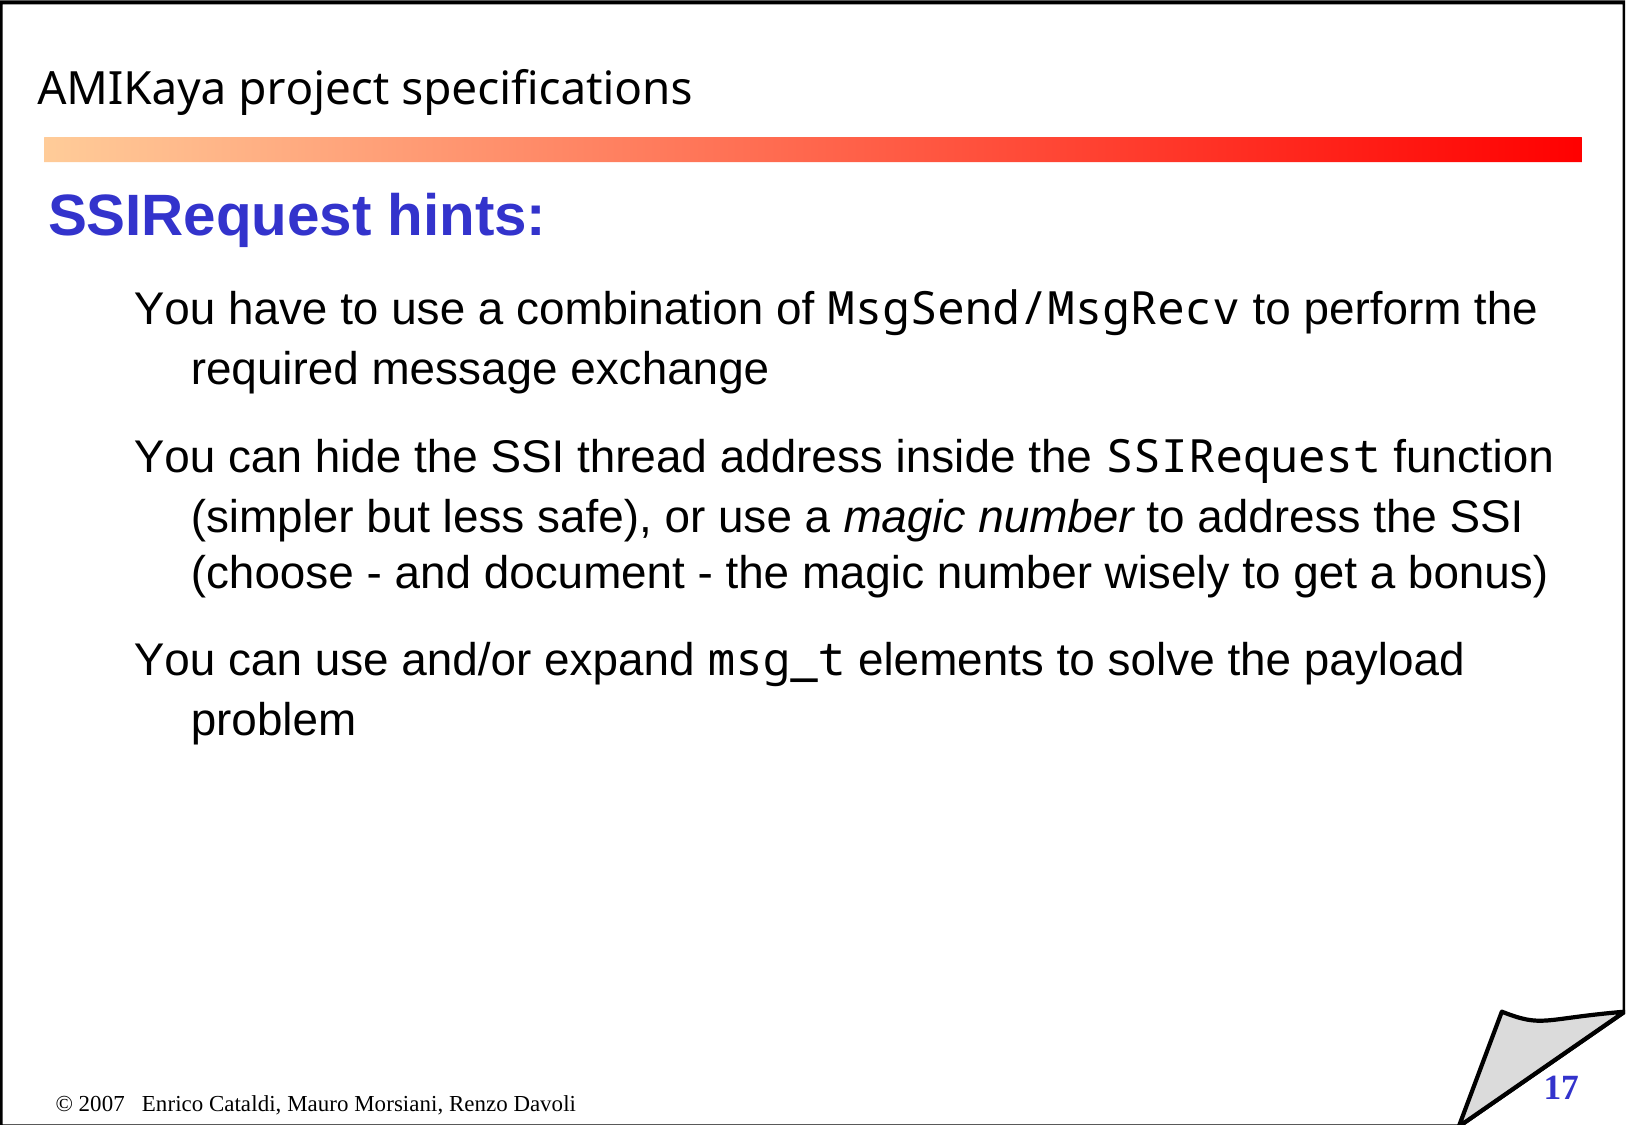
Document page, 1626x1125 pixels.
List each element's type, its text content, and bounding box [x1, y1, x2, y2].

title AMIKaya project specifications [37, 51, 1587, 123]
list SSIRequest hints: You have to use a combination of MsgSend/MsgRecv to perform the required message exchange You can hide the SSI thread address inside the SSIRequest function (simpler but less safe), or use a magic number to address the SSI (choose - and document - the magic number wisely to get a bonus) You can use and/or expand msg_t elements to solve the payload problem [48, 187, 1565, 1095]
